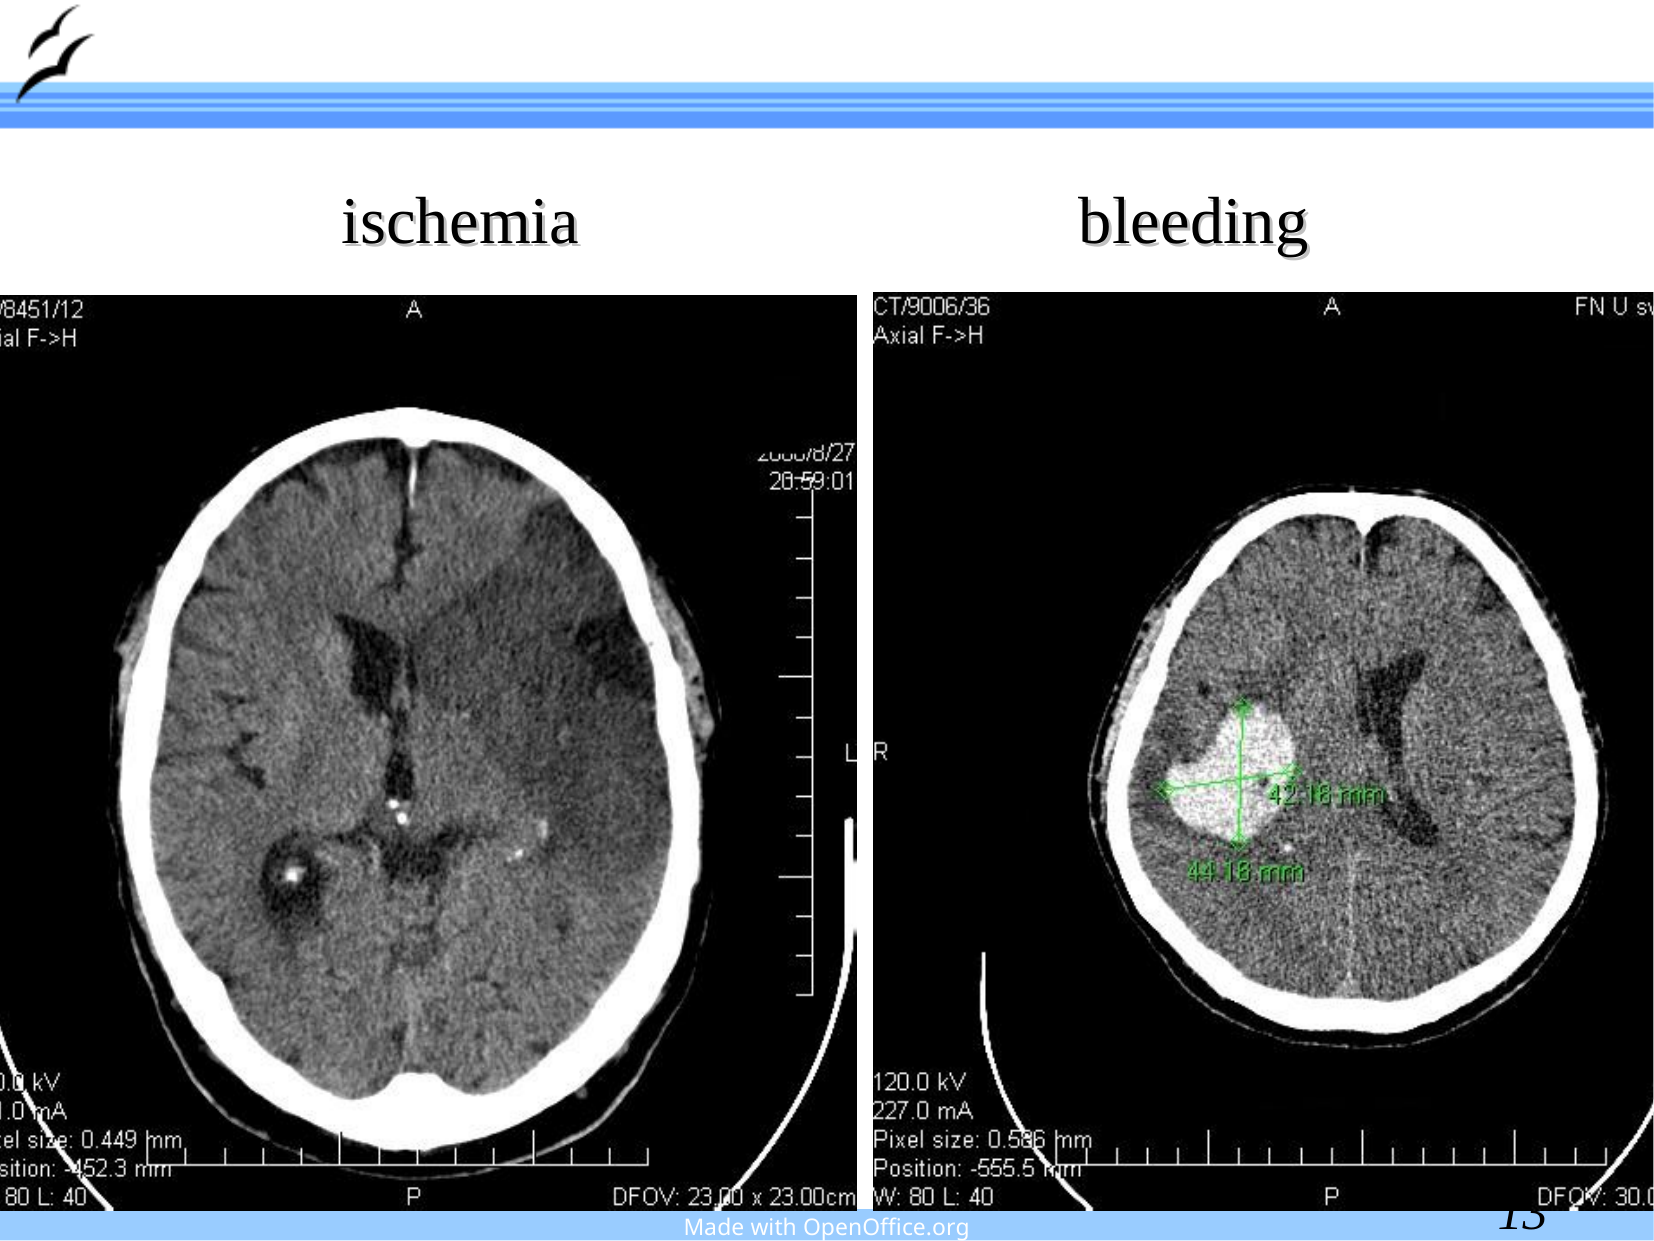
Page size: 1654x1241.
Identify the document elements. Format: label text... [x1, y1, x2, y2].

picture [0, 295, 857, 1211]
list ischemia bleeding [120, 186, 1533, 1194]
picture [873, 292, 1654, 1211]
picture [0, 0, 1654, 133]
